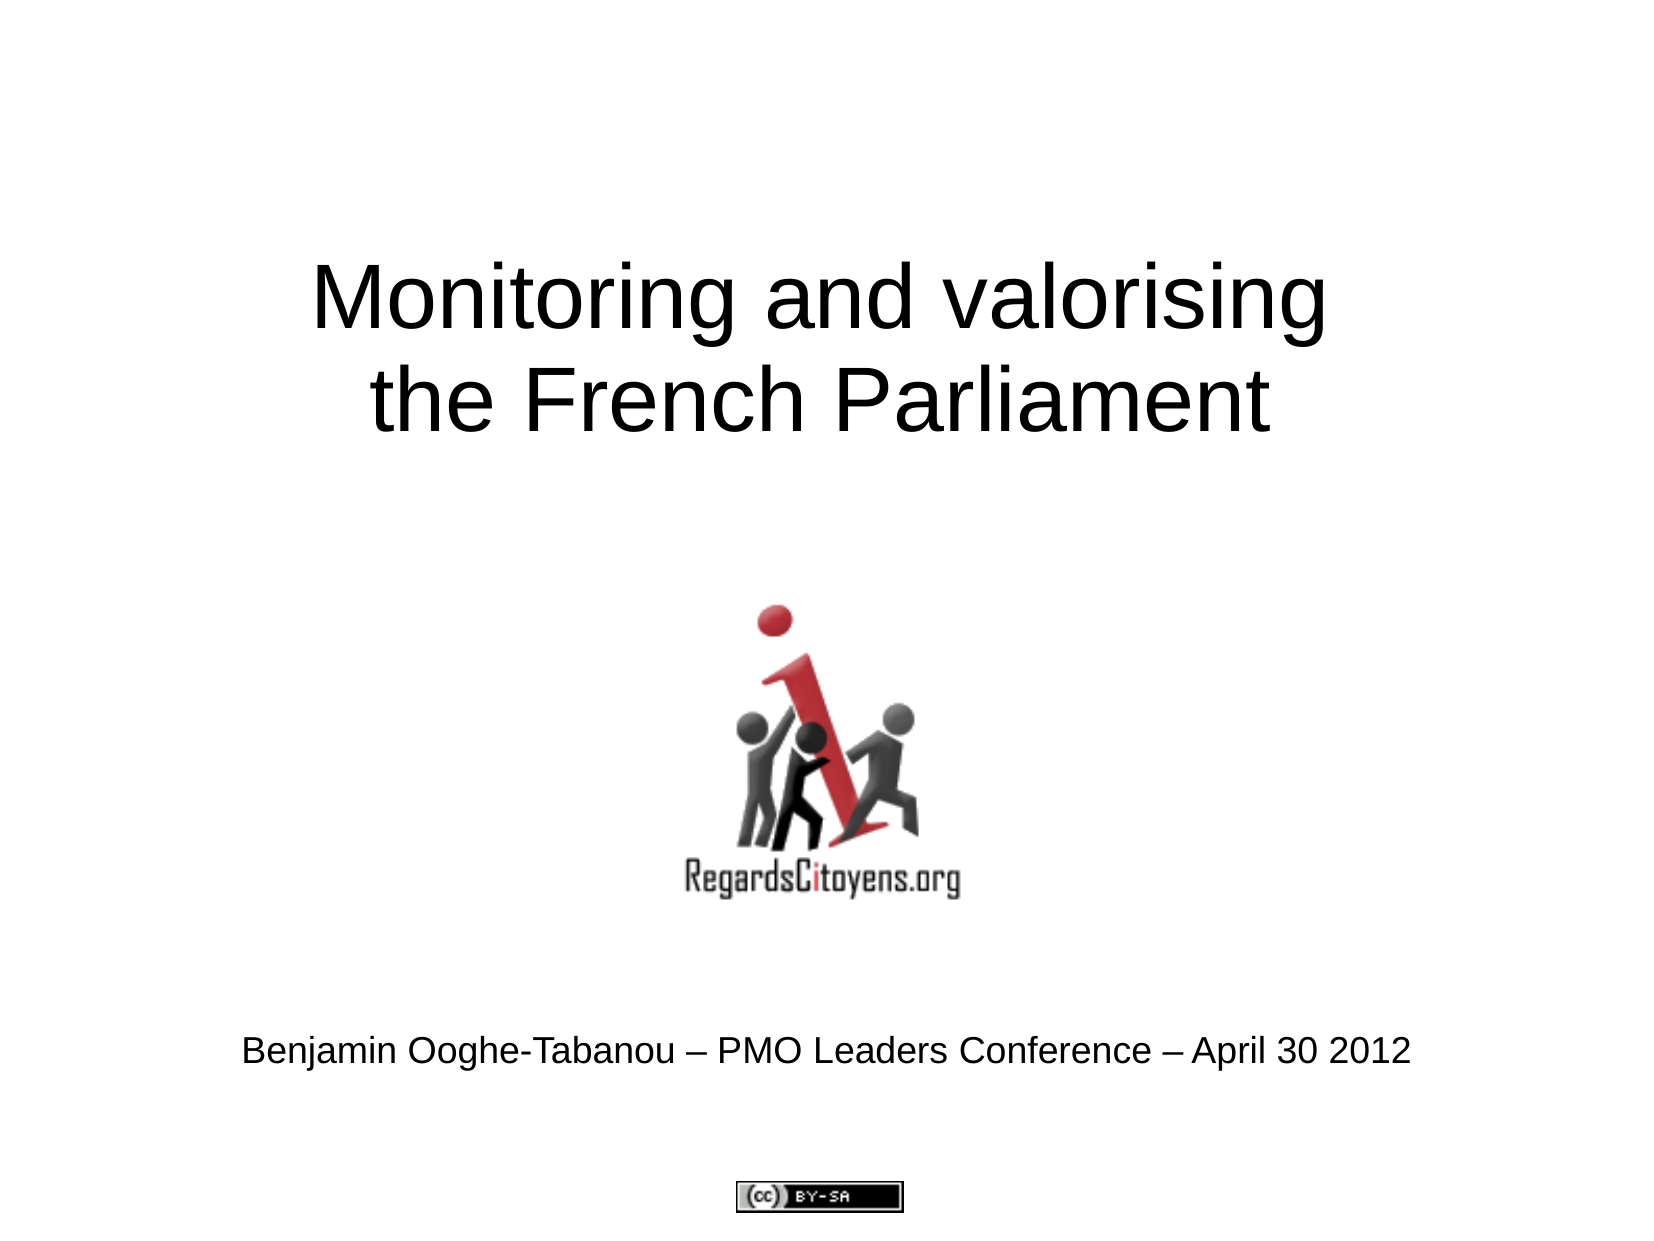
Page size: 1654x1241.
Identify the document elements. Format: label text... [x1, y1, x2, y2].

picture [736, 1181, 904, 1213]
picture [679, 591, 967, 904]
title Monitoring and valorising the French Parliament [76, 188, 1565, 508]
text_box Benjamin Ooghe-Tabanou – PMO Leaders Conference – April 30 2012 [0, 1021, 1654, 1079]
